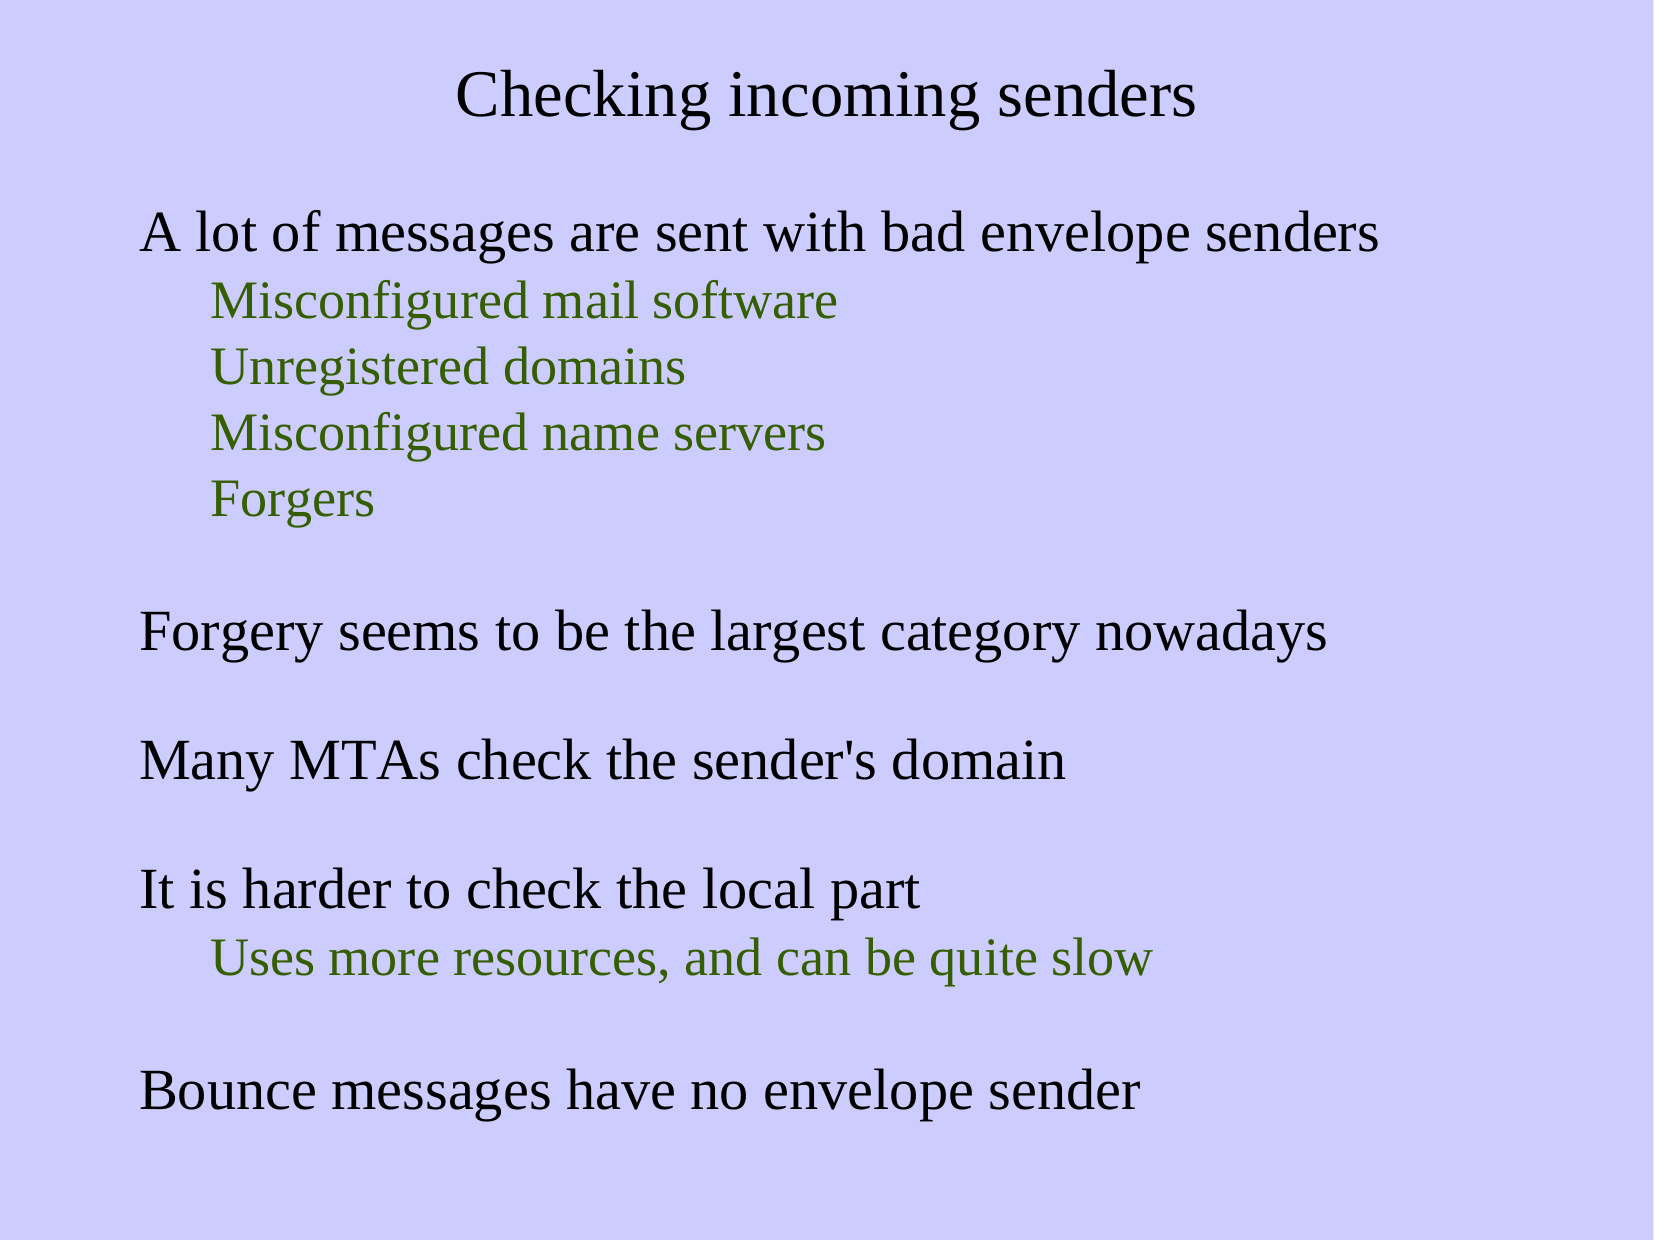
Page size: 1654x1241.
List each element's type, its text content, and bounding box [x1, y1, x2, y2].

list A lot of messages are sent with bad envelope senders Mis­configured mail software Unregistered domains Mis­configured name servers Forgers Forgery seems to be the largest category nowadays Many MTAs check the sender's domain It is harder to check the local part Uses more resources, and can be quite slow Bounce messages have no envelope sender [121, 199, 1534, 1241]
title Checking incoming senders [121, 17, 1534, 171]
